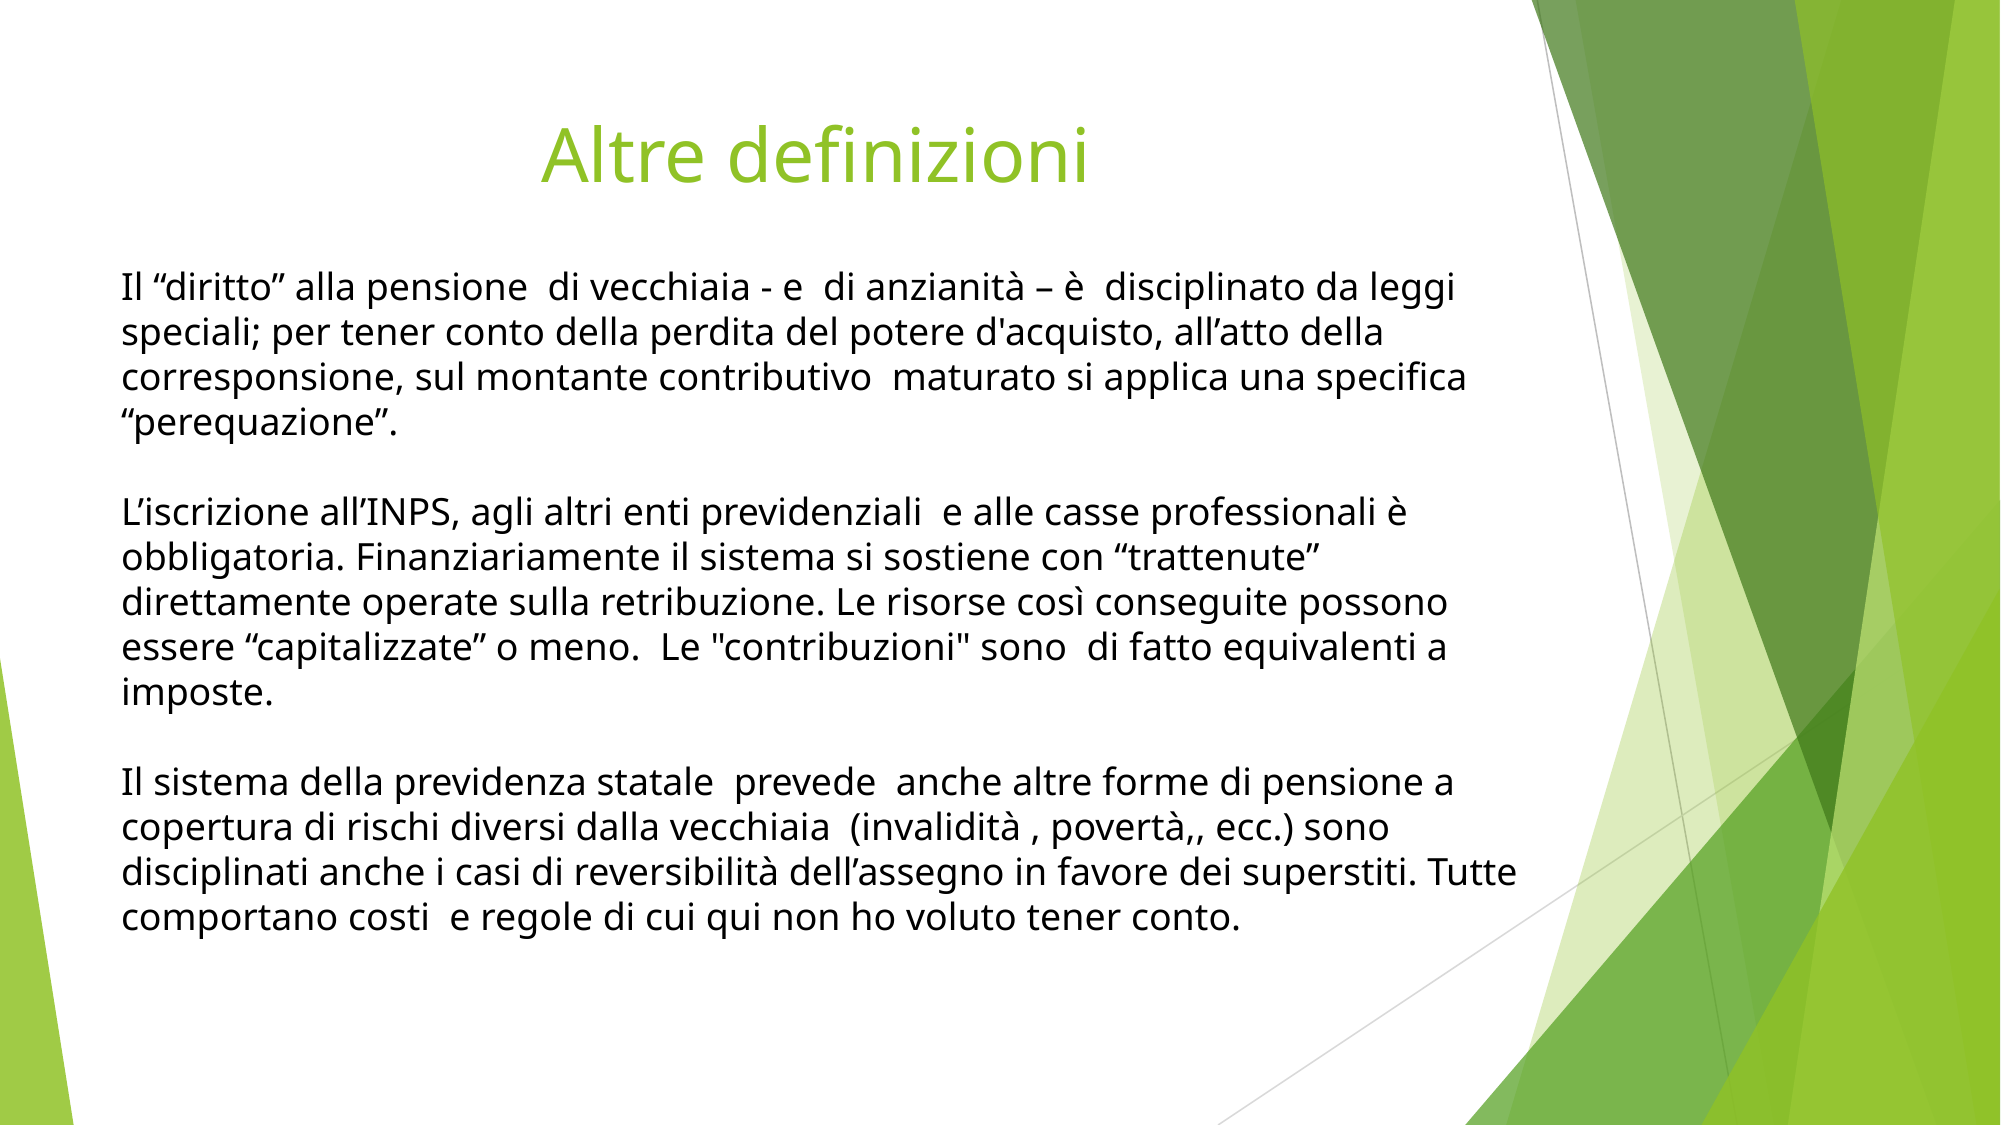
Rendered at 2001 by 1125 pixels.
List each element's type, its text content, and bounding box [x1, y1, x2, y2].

title Altre definizioni [111, 99, 1522, 255]
title Il “diritto” alla pensione di vecchiaia - e di anzianità – è disciplinato da leggi speciali; per tener conto della perdita del potere d'acquisto, all’atto della corresponsione, sul montante contributivo maturato si applica una specifica “perequazione”. L’iscrizione all’INPS, agli altri enti previdenziali e alle casse professionali è obbligatoria. Finanziariamente il sistema si sostiene con “trattenute” direttamente operate sulla retribuzione. Le risorse così conseguite possono essere “capitalizzate” o meno. Le "contribuzioni" sono di fatto equivalenti a imposte. Il sistema della previdenza statale prevede anche altre forme di pensione a copertura di rischi diversi dalla vecchiaia (invalidità , povertà,, ecc.) sono disciplinati anche i casi di reversibilità dell’assegno in favore dei superstiti. Tutte comportano costi e regole di cui qui non ho voluto tener conto. [100, 255, 1568, 988]
